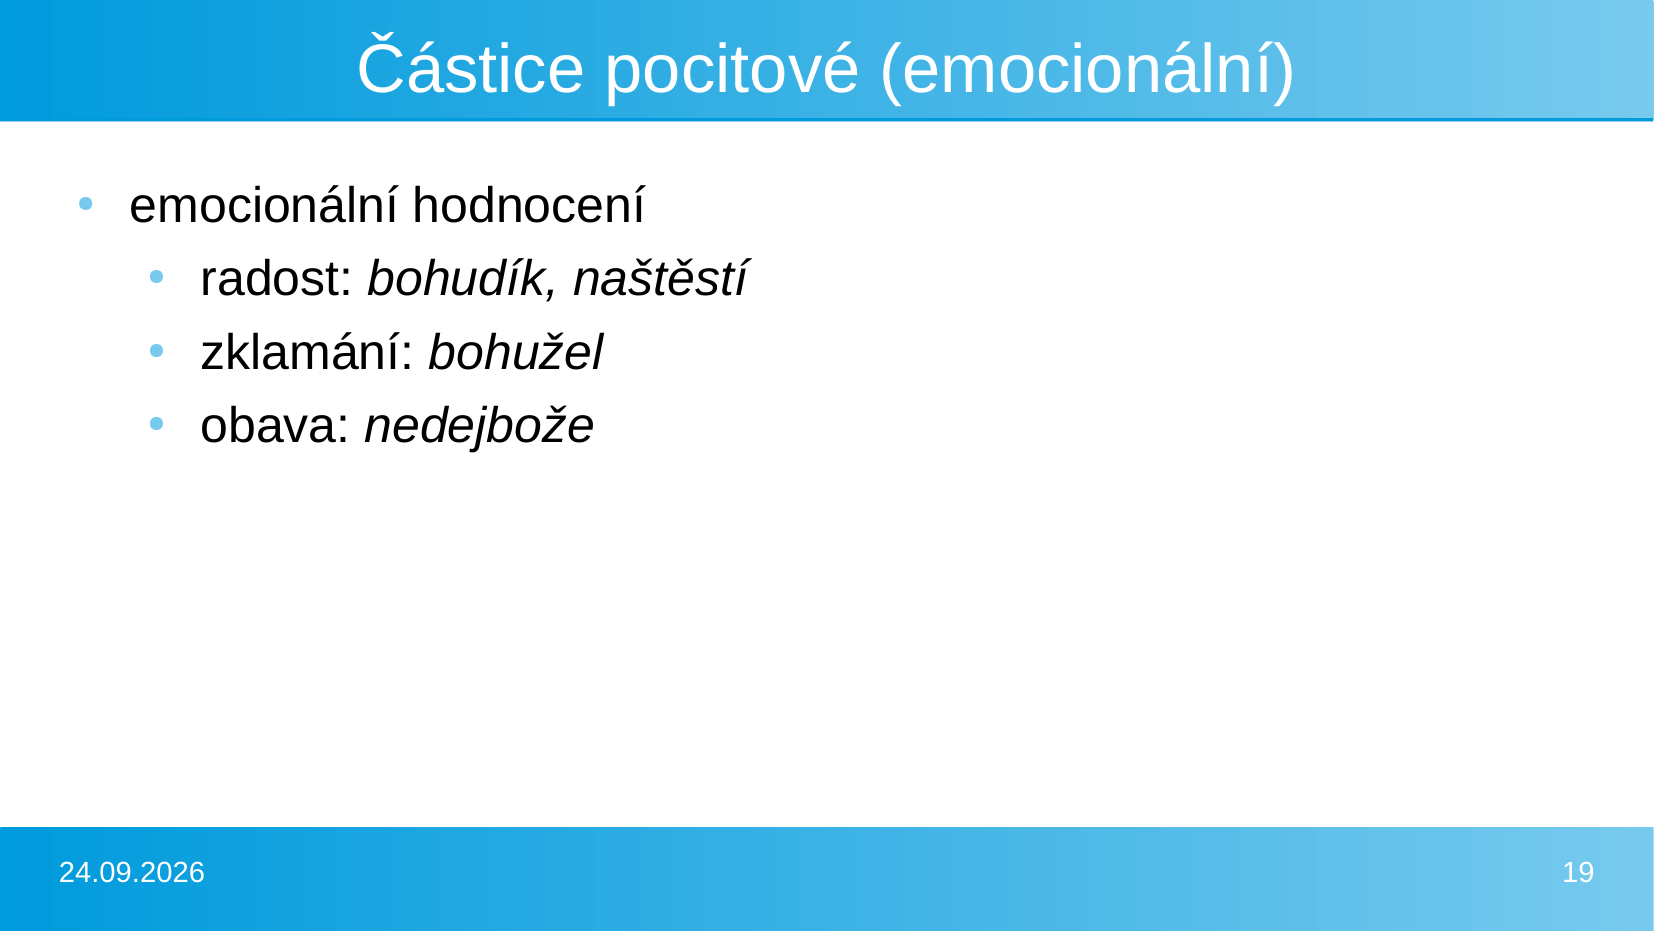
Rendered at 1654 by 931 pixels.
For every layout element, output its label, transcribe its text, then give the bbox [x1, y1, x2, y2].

list emocionální hodnocení radost: bohudík, naštěstí zklamání: bohužel obava: nedejbože [59, 177, 1595, 768]
title Částice pocitové (emocionální) [59, 29, 1595, 108]
